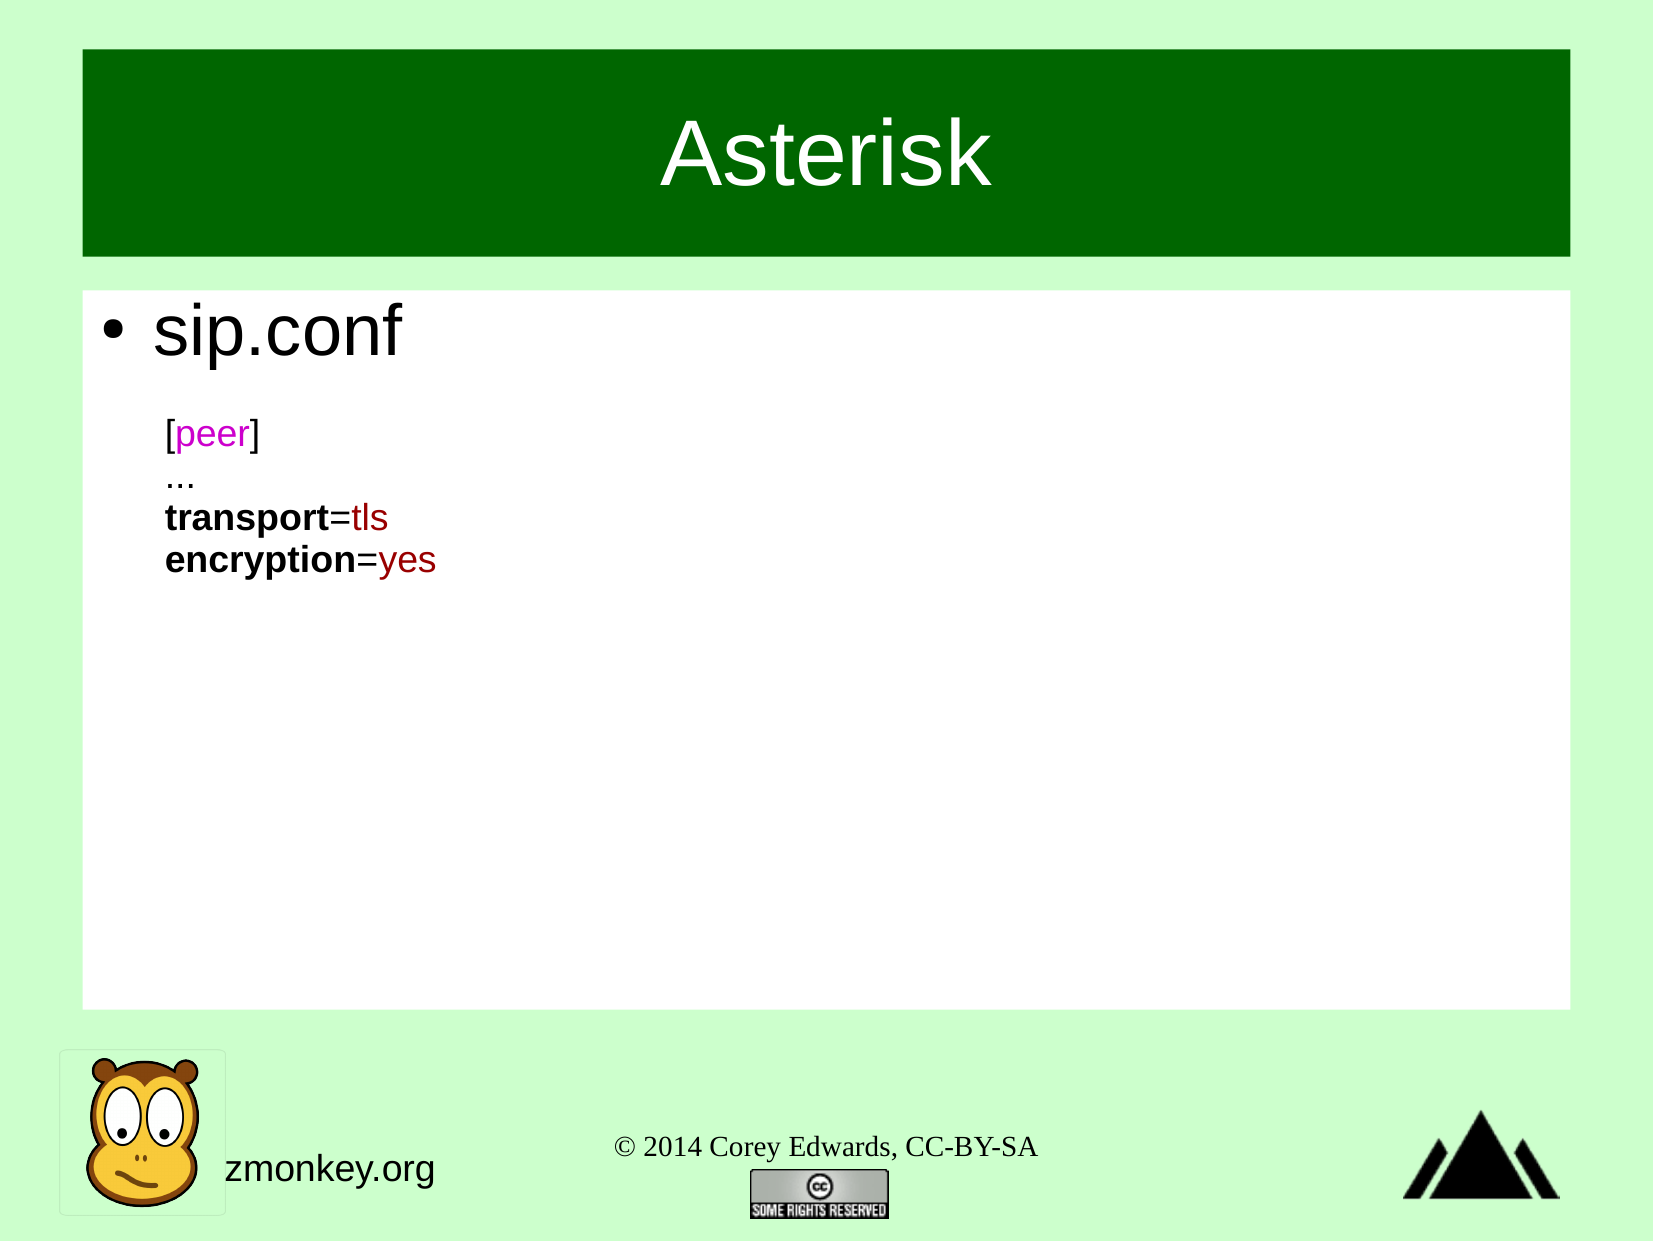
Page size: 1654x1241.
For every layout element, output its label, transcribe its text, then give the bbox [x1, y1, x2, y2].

picture [59, 1049, 226, 1216]
picture [750, 1169, 889, 1219]
list sip.conf [82, 290, 1571, 1010]
title Asterisk [82, 49, 1571, 257]
picture [1403, 1109, 1560, 1225]
text_box [peer] ... transport=tls encryption=yes [150, 405, 1531, 588]
